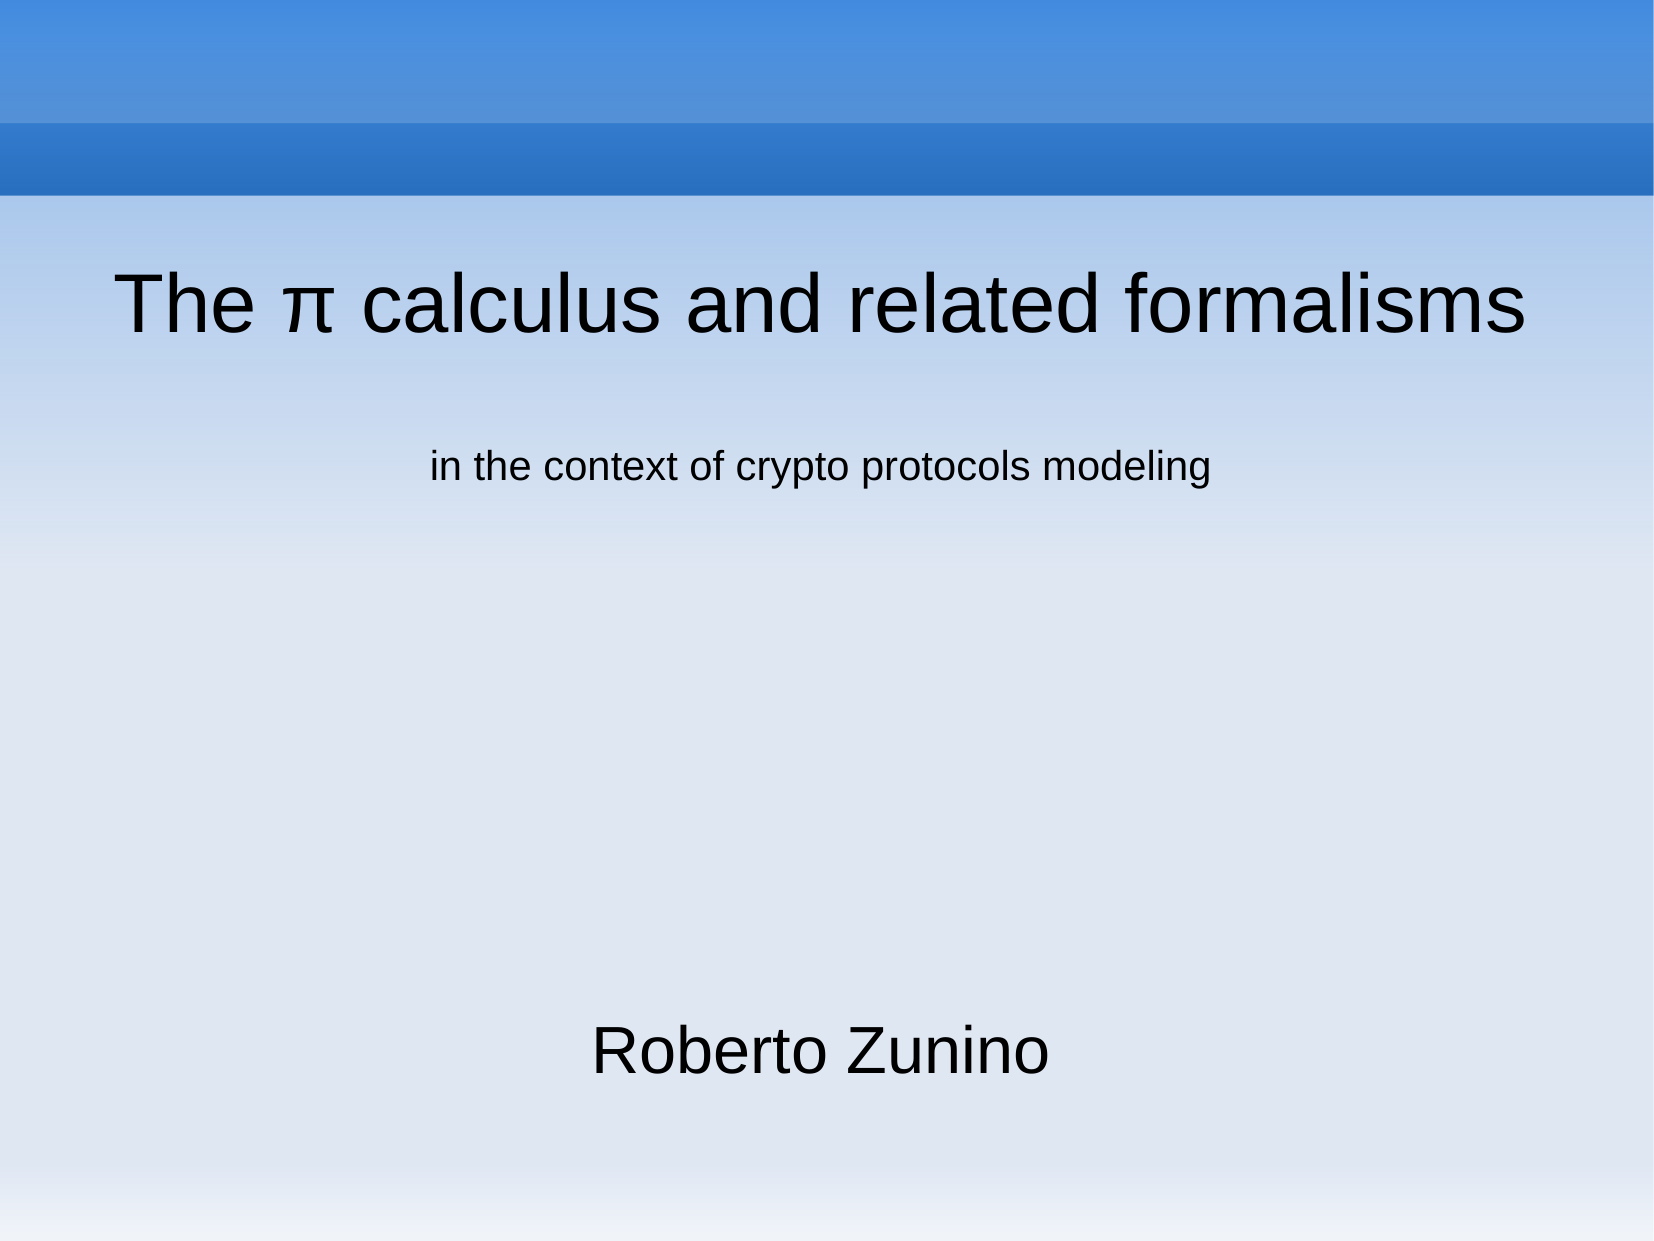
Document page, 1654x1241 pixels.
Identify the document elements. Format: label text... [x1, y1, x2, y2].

picture [0, 0, 1654, 1241]
subtitle The π calculus and related formalisms in the context of crypto protocols modeling Roberto Zunino [76, 118, 1565, 1227]
